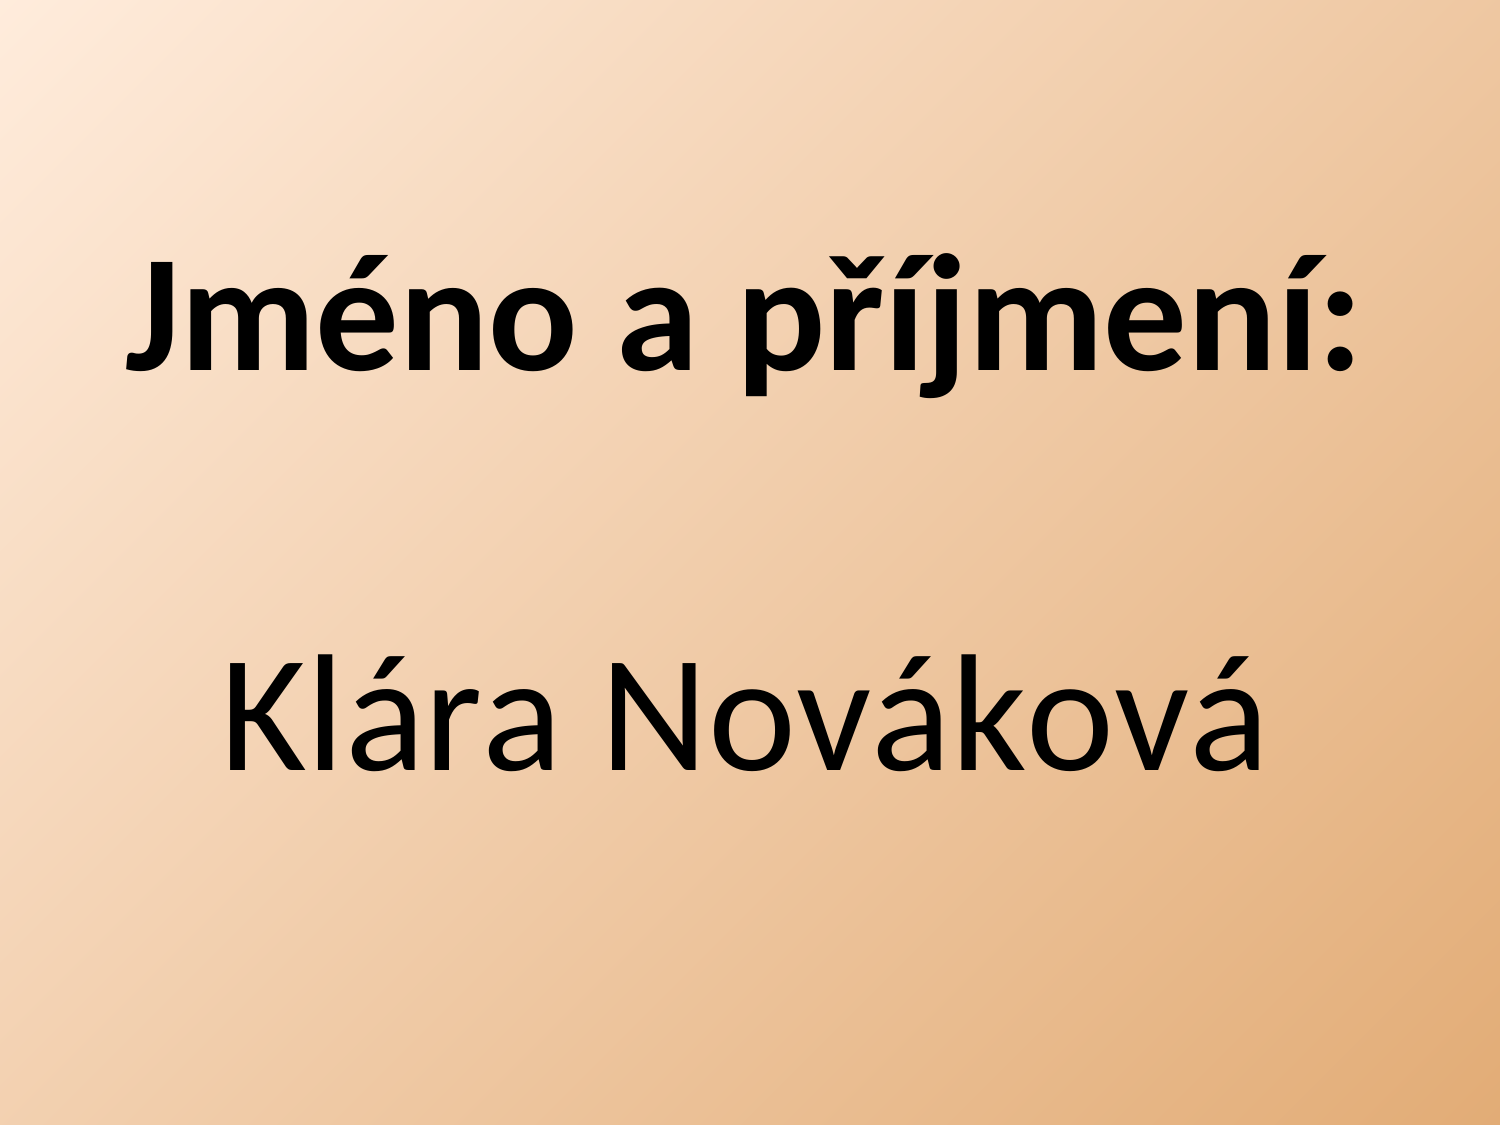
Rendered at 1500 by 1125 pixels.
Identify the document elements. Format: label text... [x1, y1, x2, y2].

title Jméno a příjmení: Klára Nováková [70, 196, 1421, 812]
